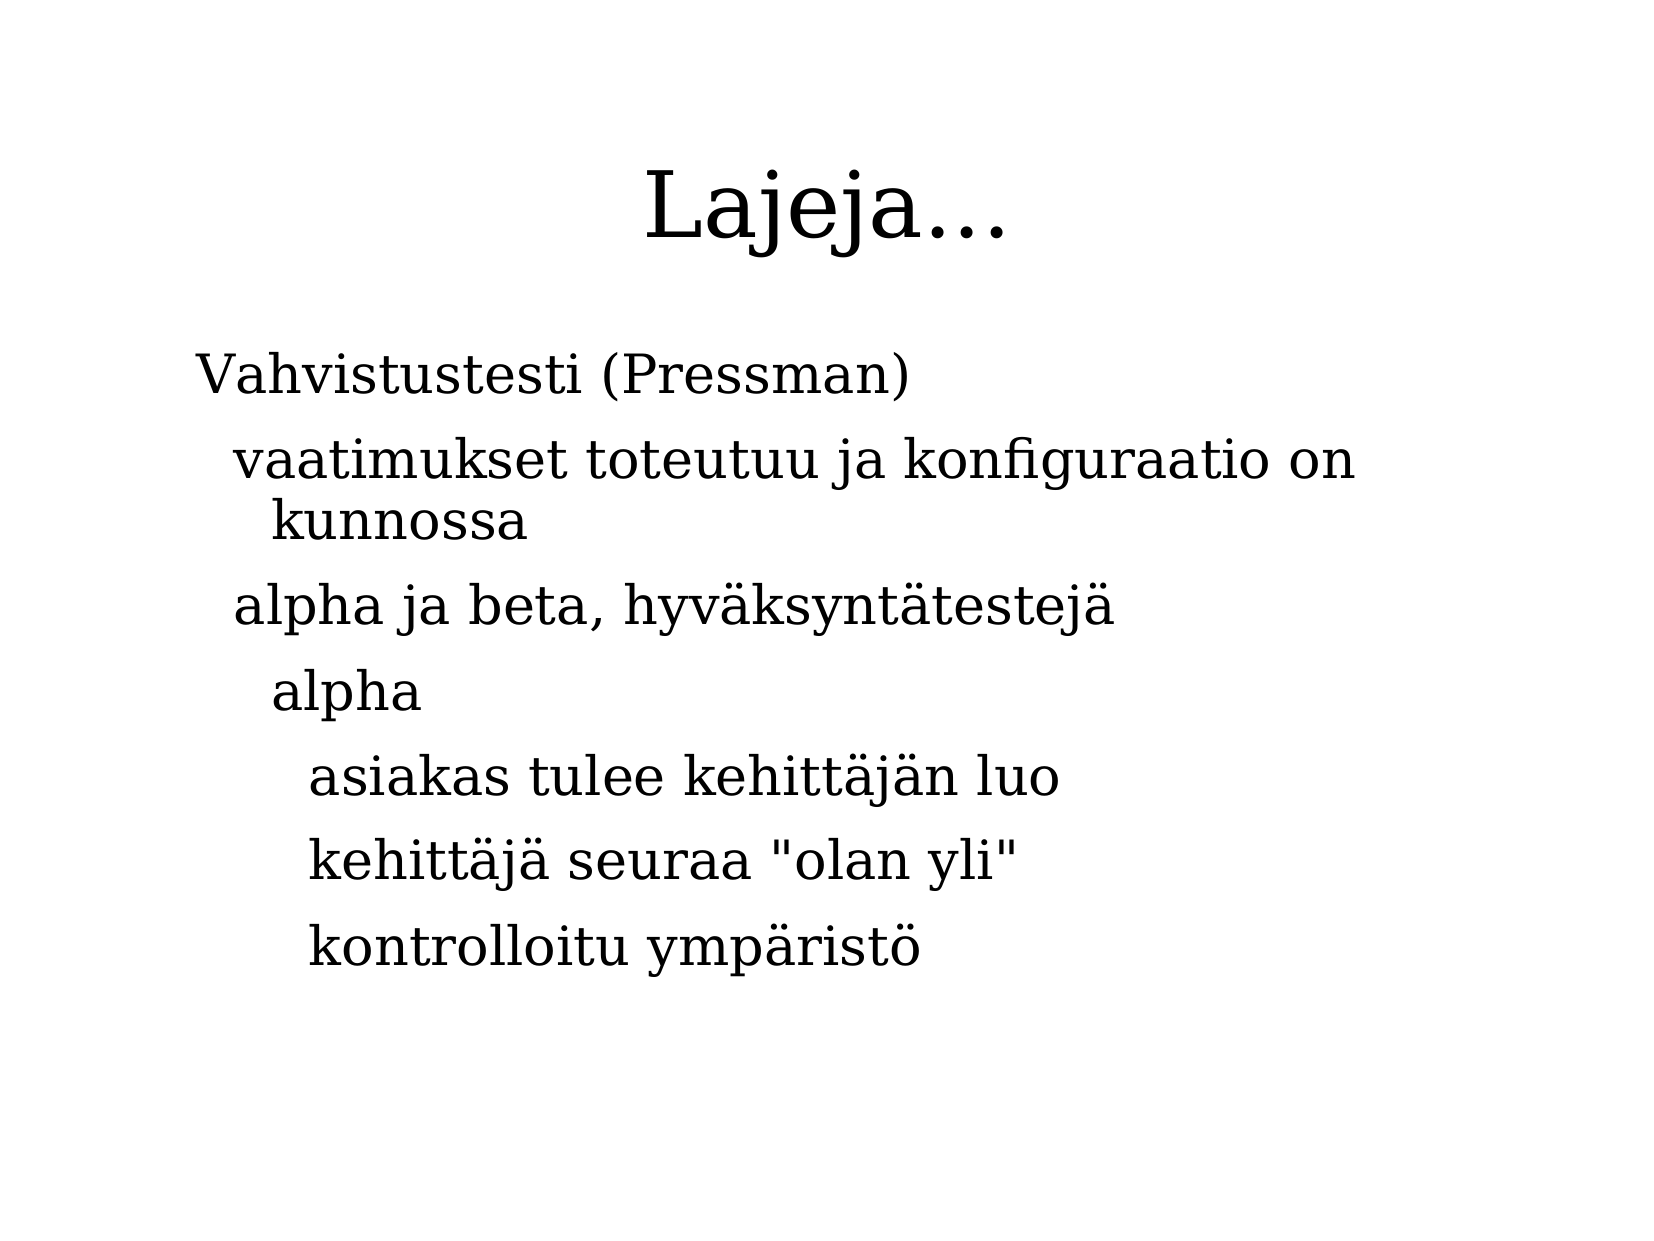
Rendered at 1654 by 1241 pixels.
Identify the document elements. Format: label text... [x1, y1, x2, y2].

list Vahvistustesti (Pressman) vaatimukset toteutuu ja konfiguraatio on kunnossa alpha ja beta, hyväksyntätestejä alpha asiakas tulee kehittäjän luo kehittäjä seuraa "olan yli" kontrolloitu ympäristö [121, 344, 1534, 1112]
title Lajeja... [121, 106, 1534, 306]
